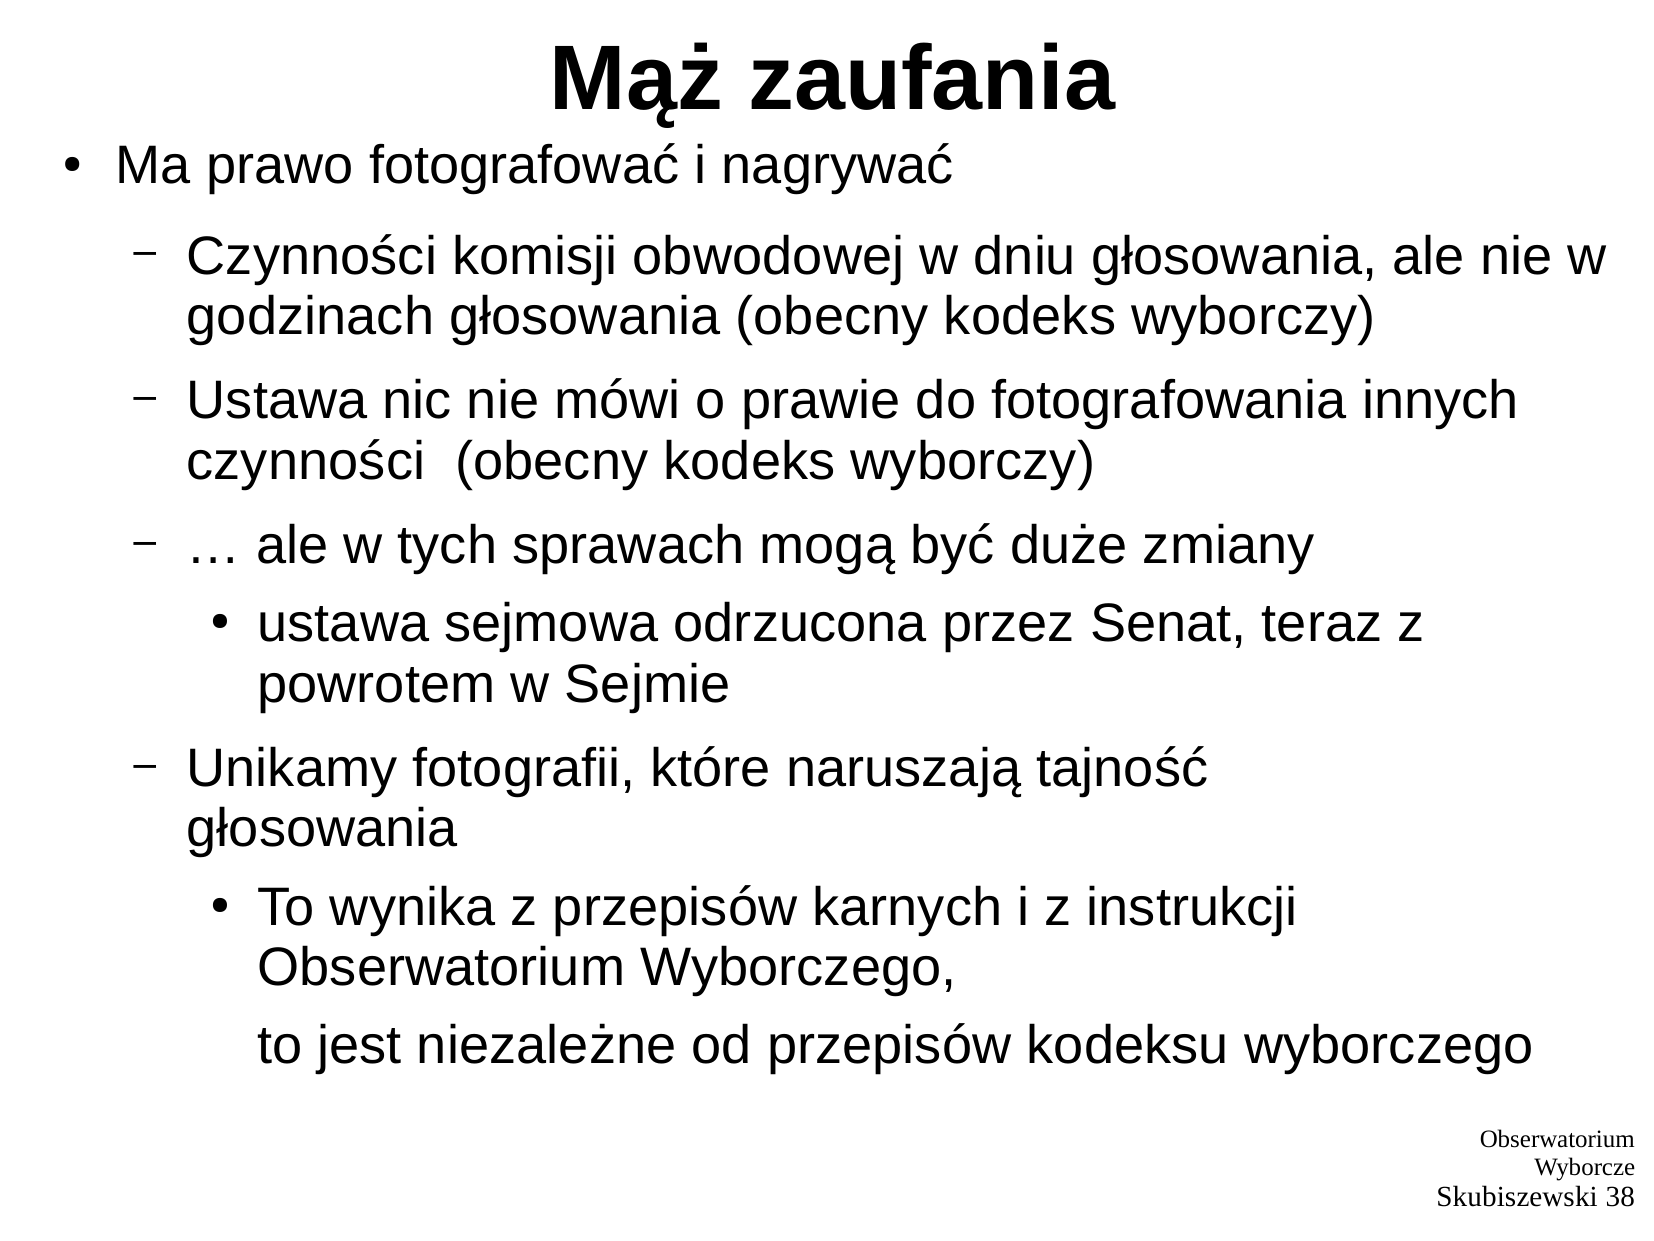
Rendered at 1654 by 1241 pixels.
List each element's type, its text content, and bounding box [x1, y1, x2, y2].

title Mąż zaufania [88, 26, 1577, 135]
list Ma prawo fotografować i nagrywać Czynności komisji obwodowej w dniu głosowania, ale nie w godzinach głosowania (obecny kodeks wyborczy) Ustawa nic nie mówi o prawie do fotografowania innych czynności (obecny kodeks wyborczy) … ale w tych sprawach mogą być duże zmiany ustawa sejmowa odrzucona przez Senat, teraz z powrotem w Sejmie Unikamy fotografii, które naruszają tajność głosowania To wynika z przepisów karnych i z instrukcji Obserwatorium Wyborczego, to jest niezależne od przepisów kodeksu wyborczego [45, 135, 1621, 1186]
